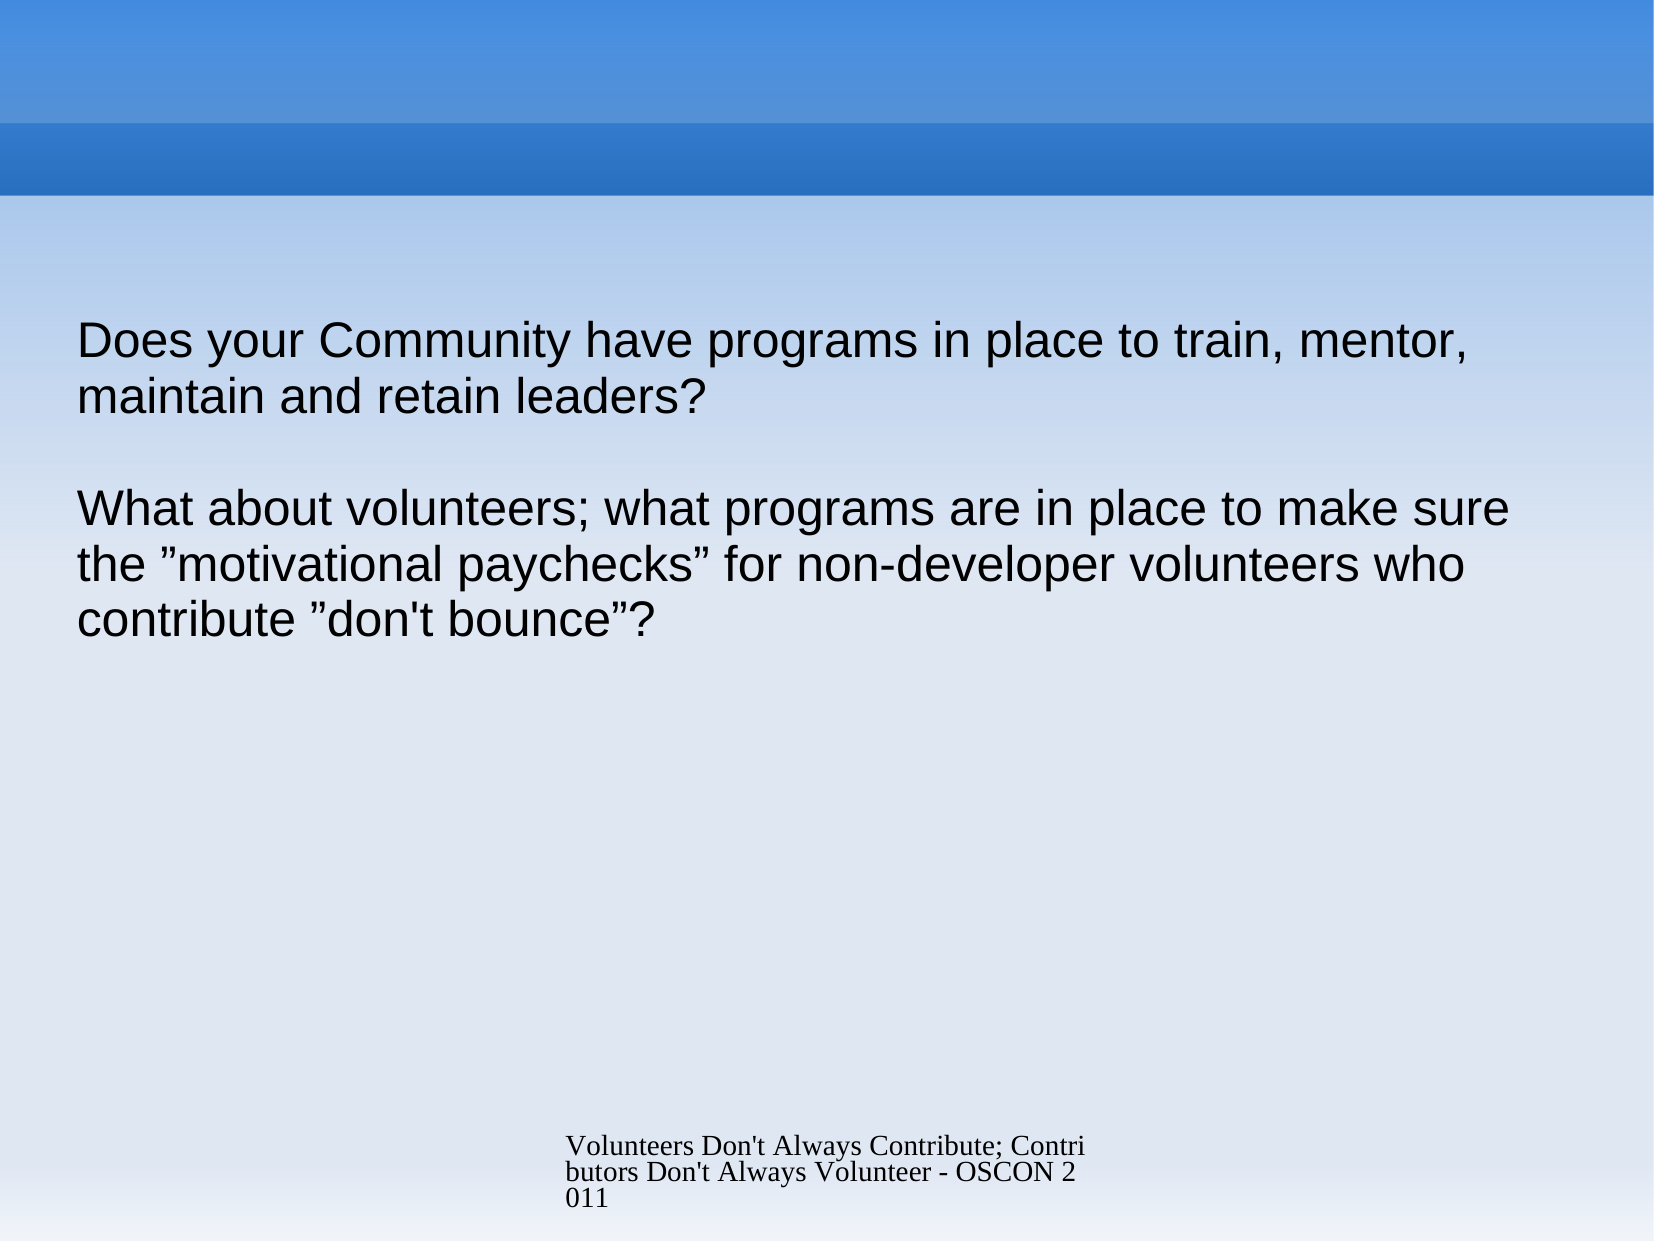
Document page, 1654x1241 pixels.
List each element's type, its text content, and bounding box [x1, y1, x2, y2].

picture [0, 0, 1654, 1241]
subtitle Does your Community have programs in place to train, mentor, maintain and retain leaders? What about volunteers; what programs are in place to make sure the ”motivational paychecks” for non-developer volunteers who contribute ”don't bounce”? [76, 0, 1565, 1109]
